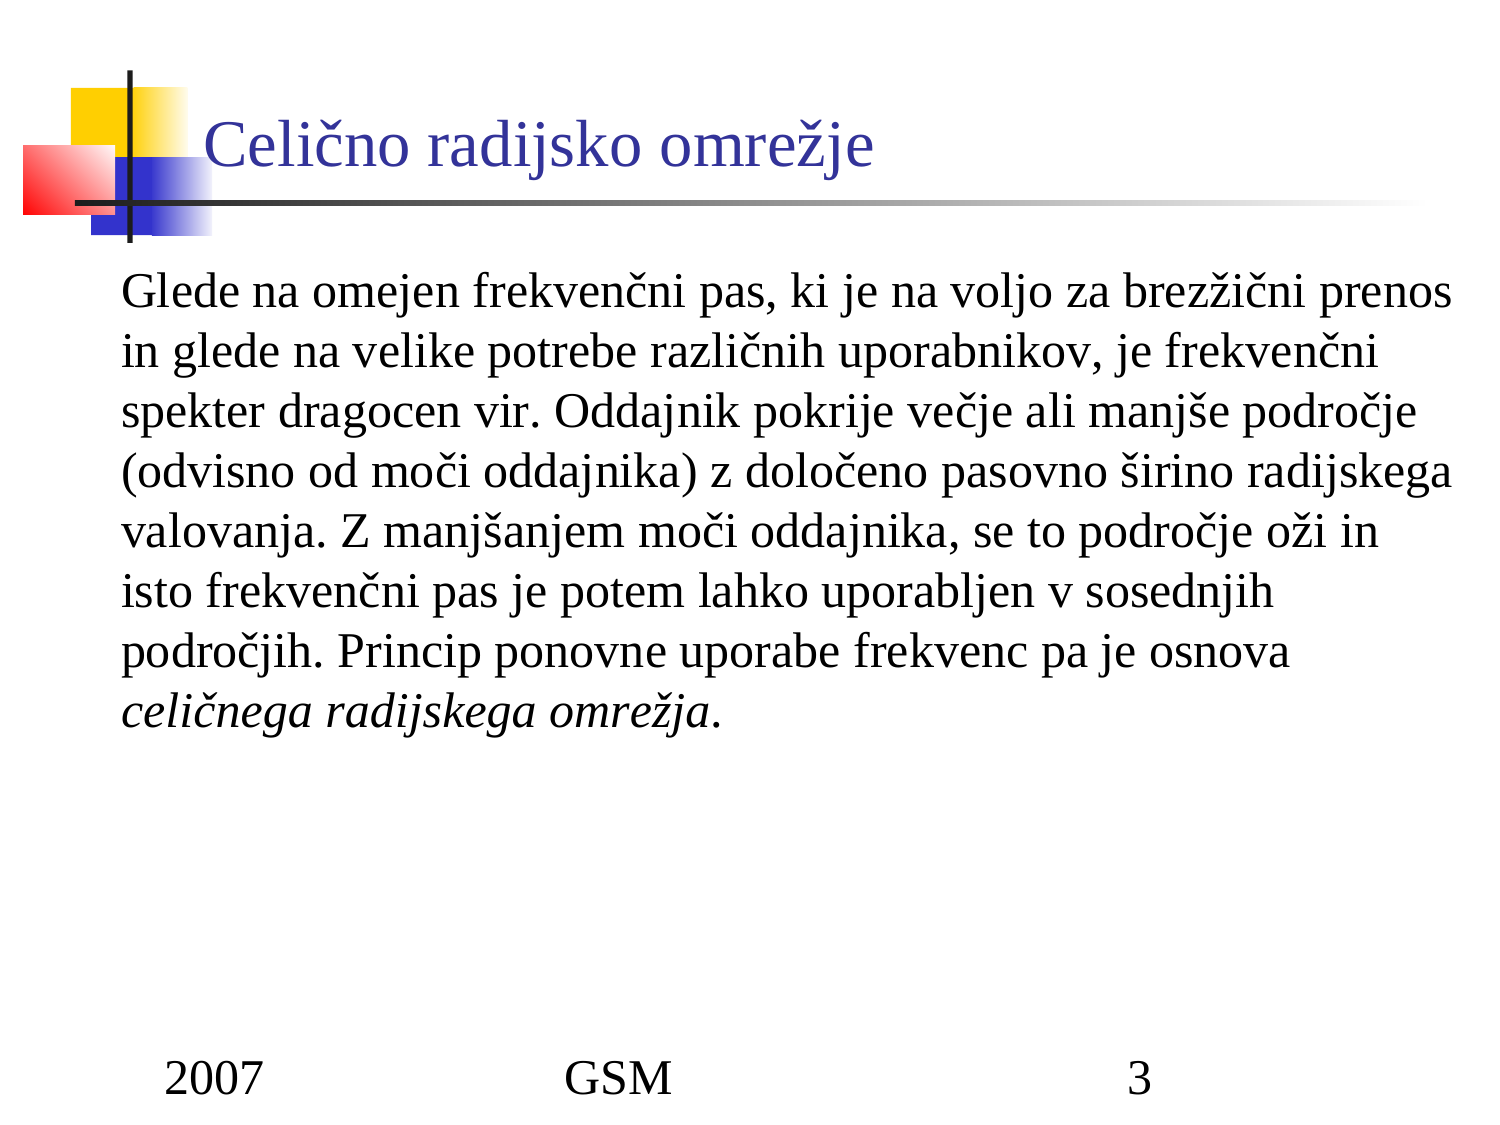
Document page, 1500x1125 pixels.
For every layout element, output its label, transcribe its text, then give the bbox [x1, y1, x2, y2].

title Celično radijsko omrežje [188, 92, 1468, 188]
list Glede na omejen frekvenčni pas, ki je na voljo za brezžični prenos in glede na velike potrebe različnih uporabnikov, je frekvenčni spekter dragocen vir. Oddajnik pokrije večje ali manjše področje (odvisno od moči oddajnika) z določeno pasovno širino radijskega valovanja. Z manjšanjem moči oddajnika, se to področje oži in isto frekvenčni pas je potem lahko uporabljen v sosednjih področjih. Princip ponovne uporabe frekvenc pa je osnova celičnega radijskega omrežja. [50, 249, 1469, 1007]
